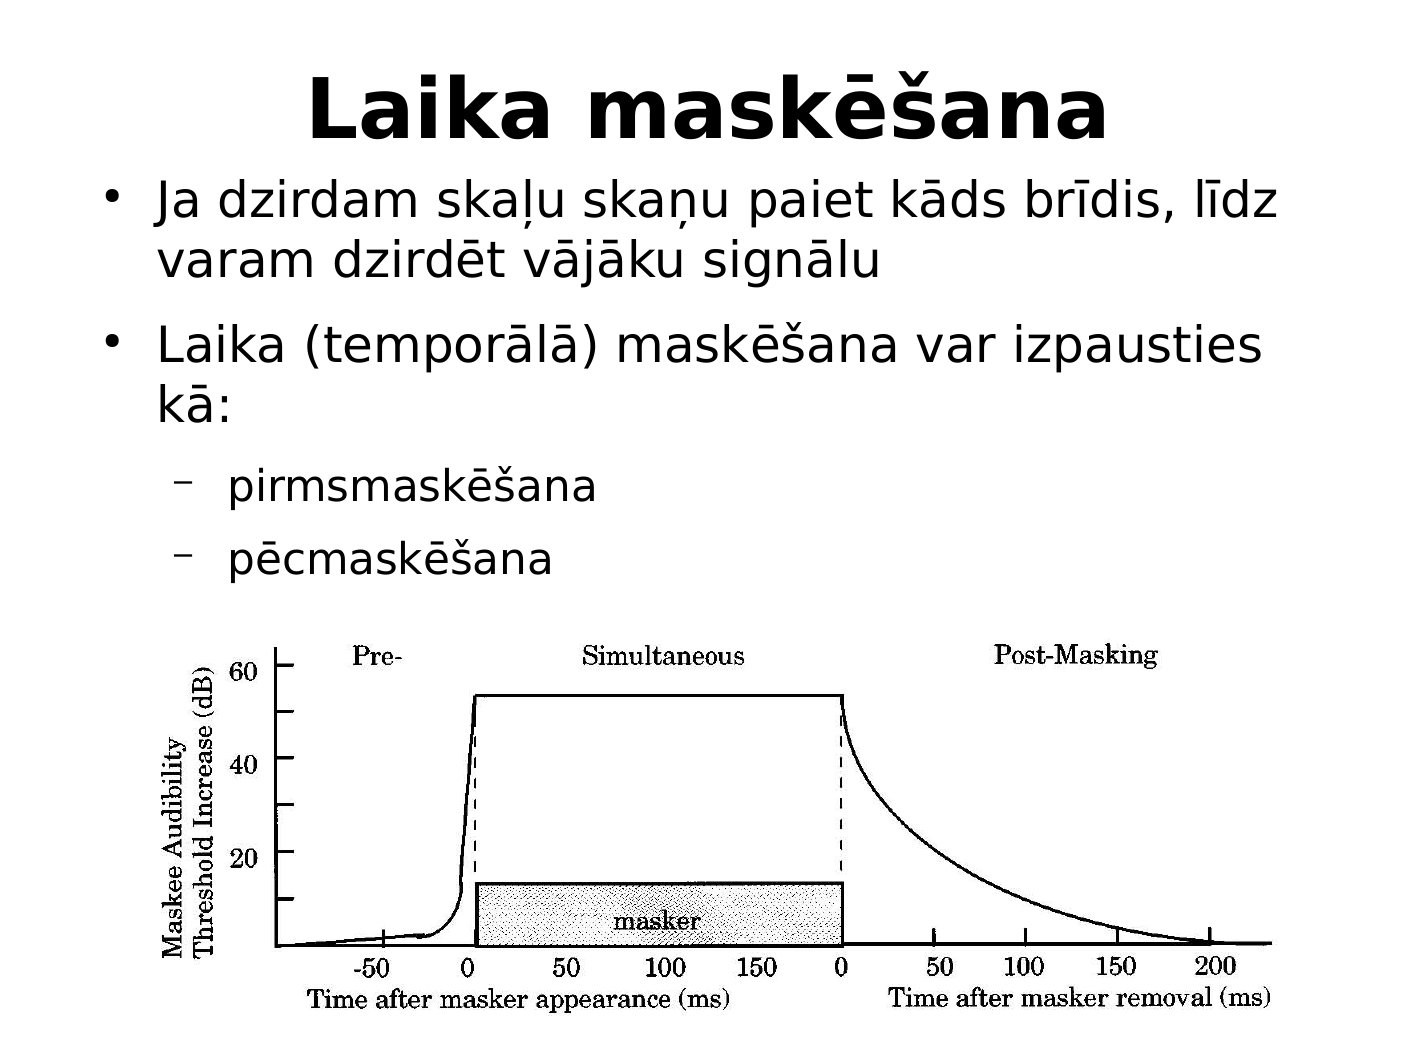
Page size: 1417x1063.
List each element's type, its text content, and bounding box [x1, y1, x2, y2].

list Ja dzirdam skaļu skaņu paiet kāds brīdis, līdz varam dzirdēt vājāku signālu Laika (temporālā) maskēšana var izpausties kā: pirmsmaskēšana pēcmaskēšana [70, 159, 1346, 454]
title Laika maskēšana [70, 42, 1346, 159]
picture [118, 620, 1280, 1022]
